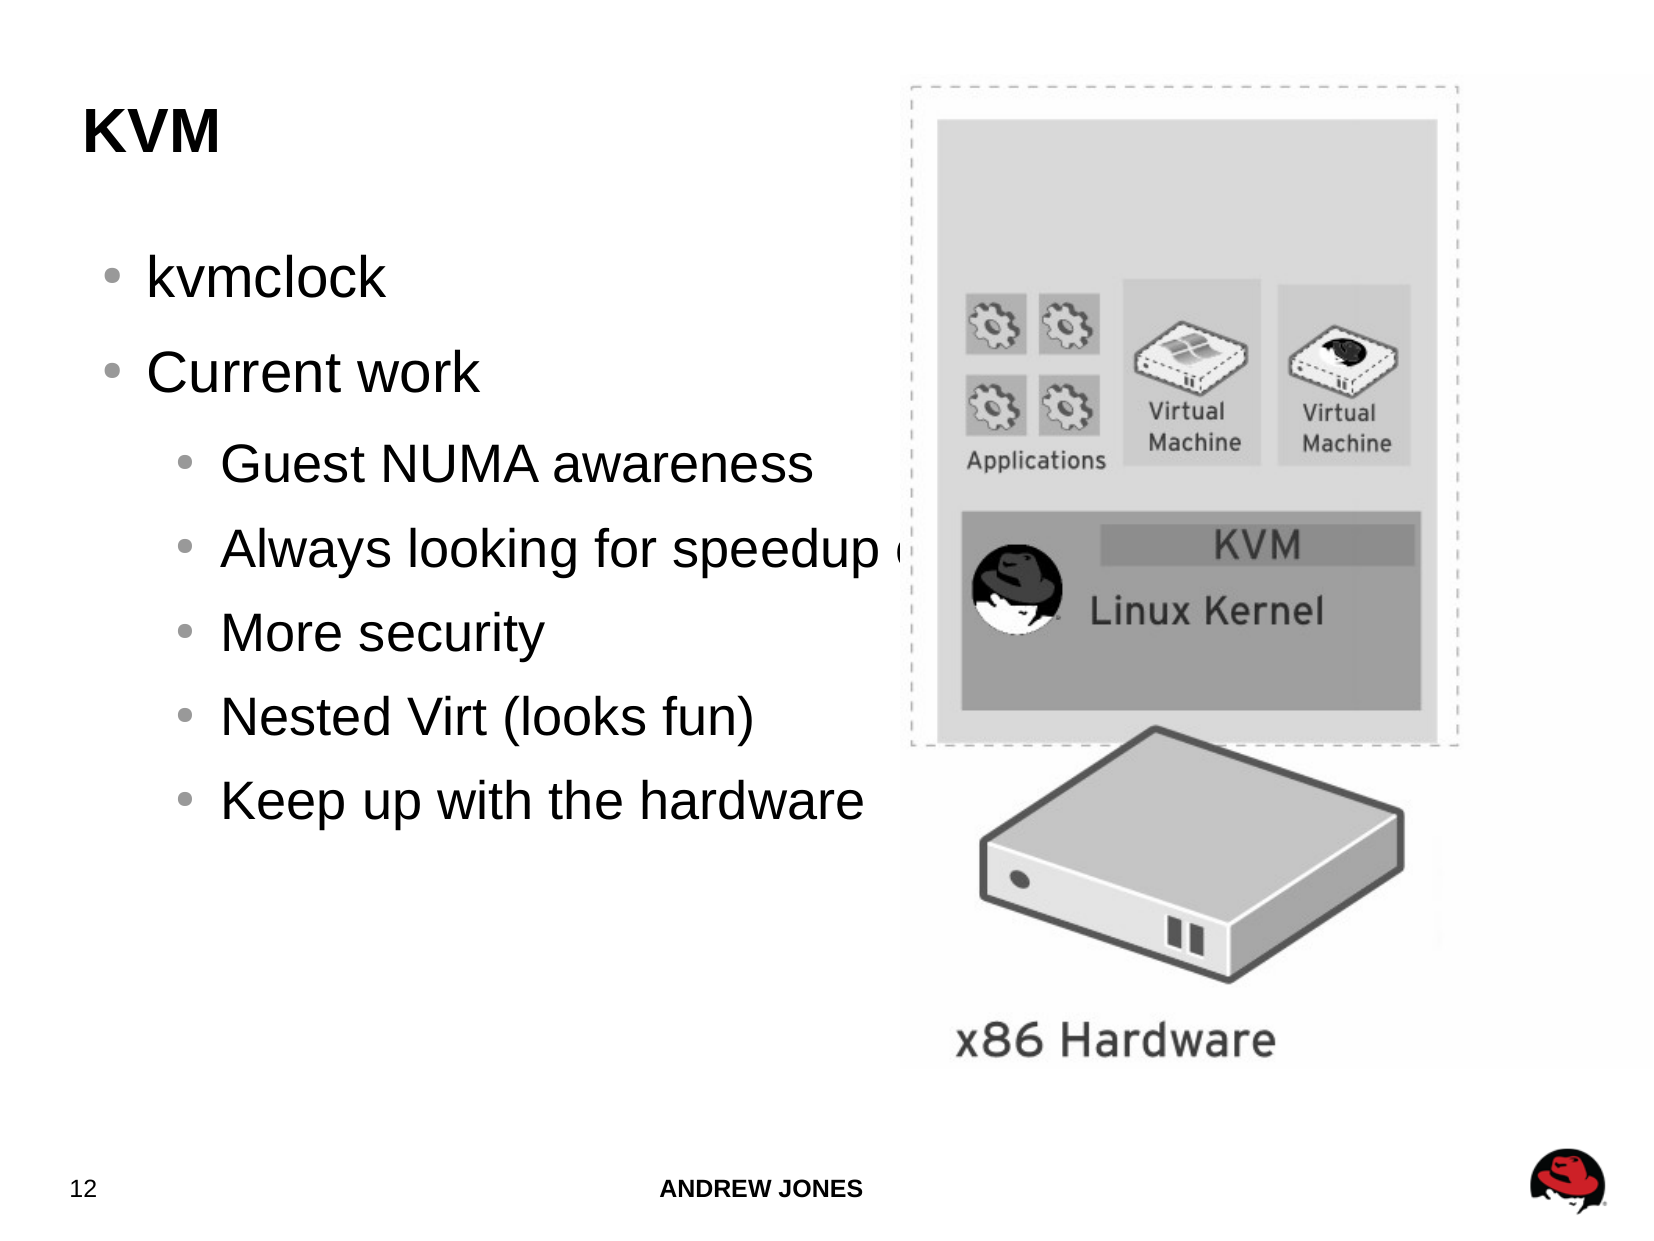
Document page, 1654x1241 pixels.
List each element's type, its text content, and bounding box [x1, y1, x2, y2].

list kvmclock Current work Guest NUMA awareness Always looking for speedup opportunities More security Nested Virt (looks fun) Keep up with the hardware [86, 244, 814, 1039]
picture [900, 74, 1654, 1069]
title KVM [82, 37, 1571, 226]
picture [1529, 1146, 1613, 1224]
chart [849, 244, 900, 1039]
